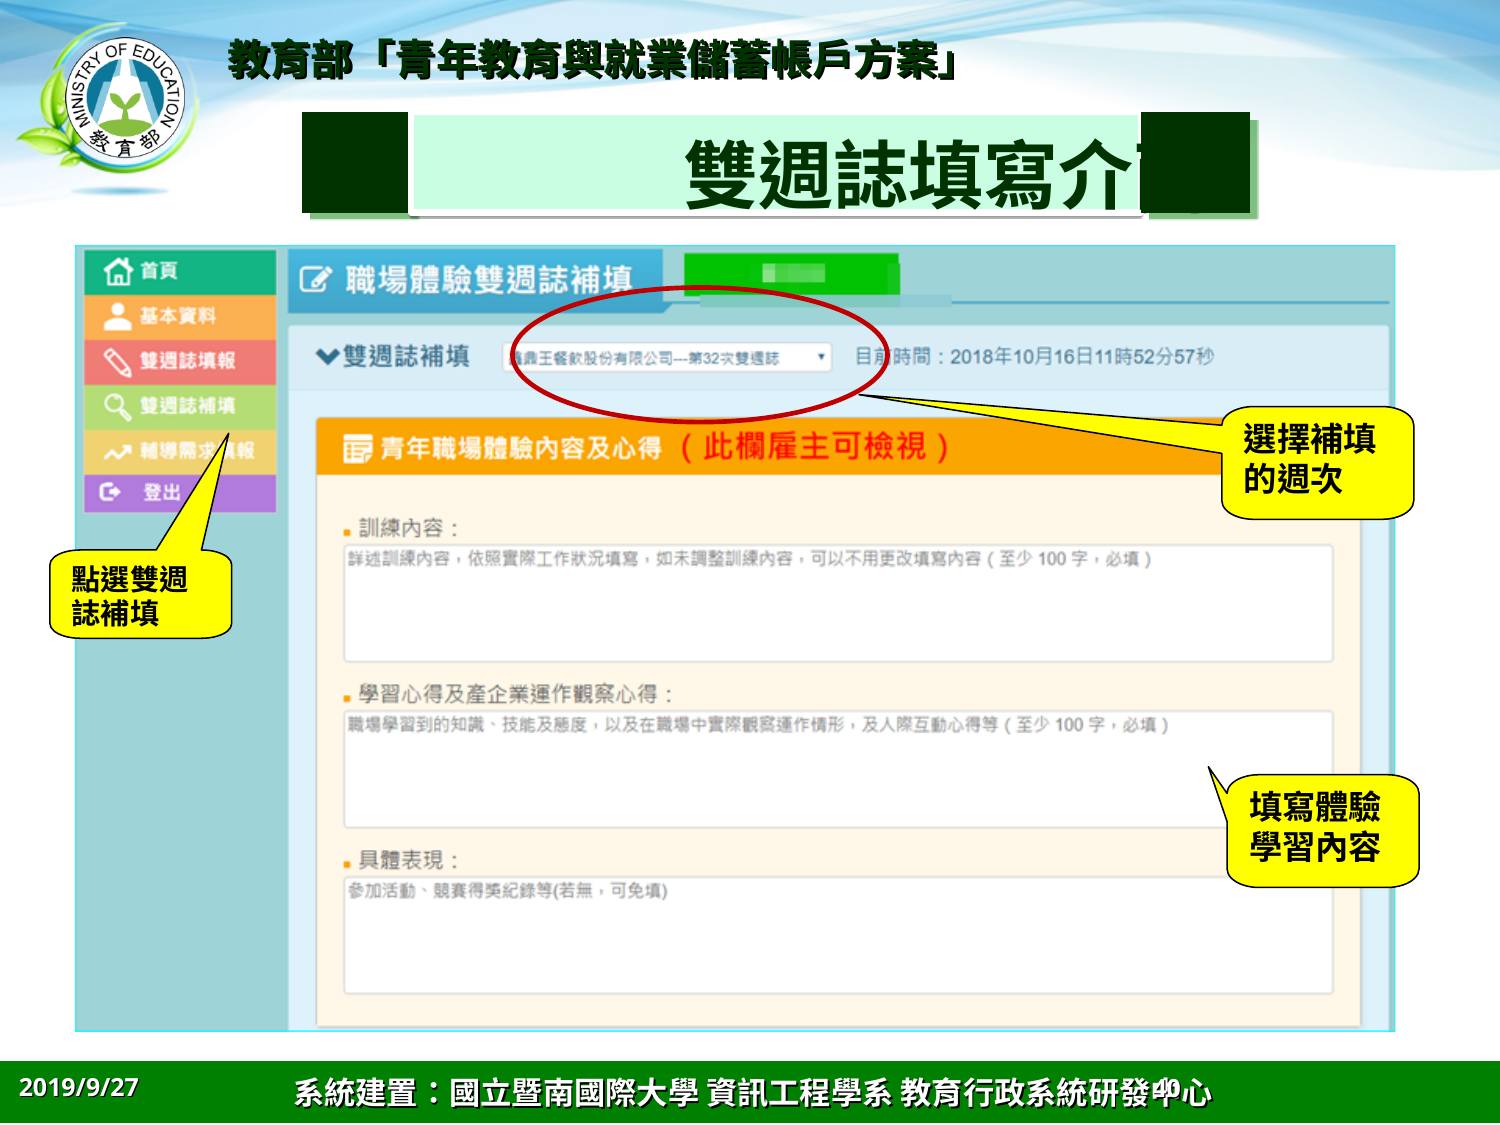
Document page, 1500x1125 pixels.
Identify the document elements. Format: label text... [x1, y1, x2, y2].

text_box 雙週誌填寫介面 [411, 112, 1141, 213]
text_box [302, 112, 411, 213]
text_box [1141, 112, 1250, 213]
text_box 填寫體驗學習內容 [1208, 766, 1420, 888]
text_box 選擇補填的週次 [859, 394, 1414, 520]
text_box 點選雙週誌補填 [49, 433, 232, 639]
text_box 2019/9/27 [3, 1063, 354, 1117]
chart [75, 245, 1396, 1032]
text_box 40 [1137, 1064, 1488, 1125]
chart [515, 290, 885, 419]
